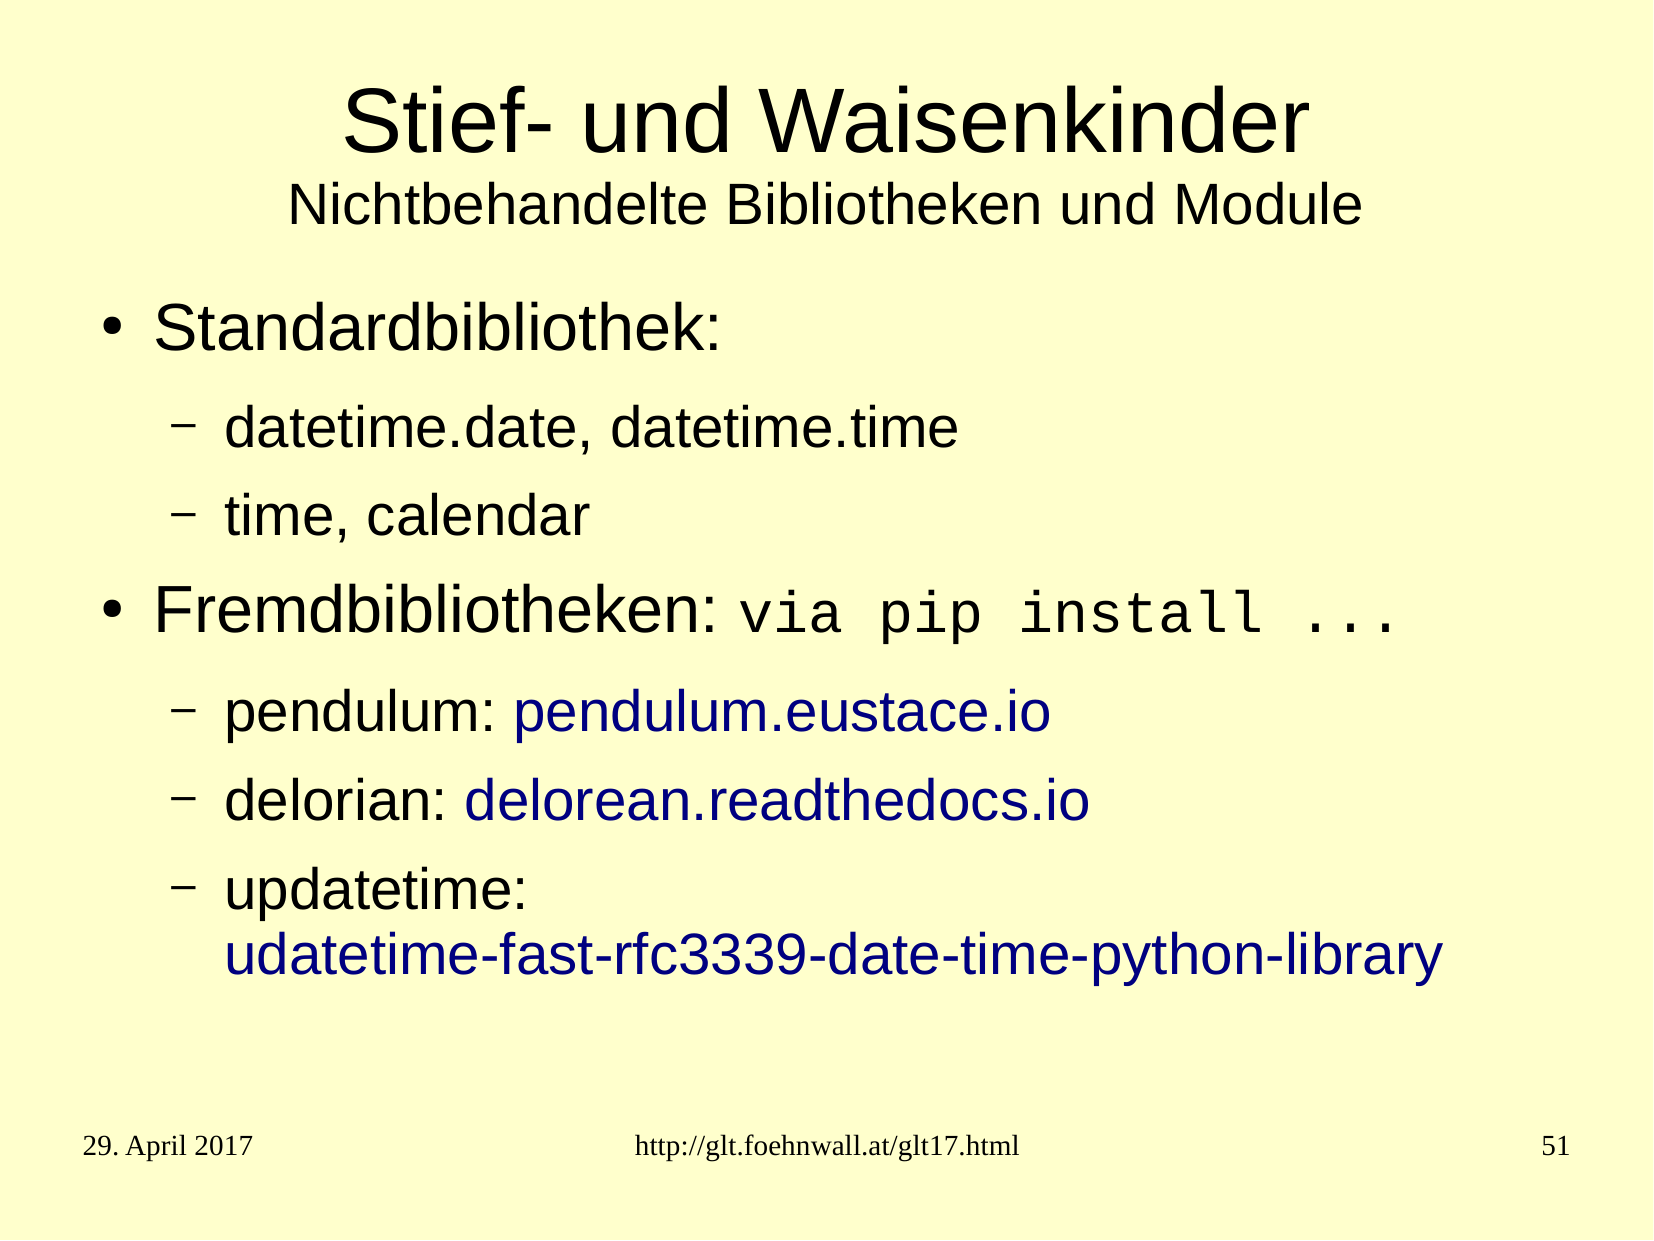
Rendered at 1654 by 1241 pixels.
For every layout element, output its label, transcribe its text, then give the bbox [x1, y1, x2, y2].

title Stief- und Waisenkinder Nichtbehandelte Bibliotheken und Module [82, 49, 1571, 257]
list Standardbibliothek: datetime.date, datetime.time time, calendar Fremdbibliotheken: via pip install ... pendulum: pendulum.eustace.io delorian: delorean.readthedocs.io updatetime:udatetime-fast-rfc3339-date-time-python-library [82, 290, 1571, 1010]
